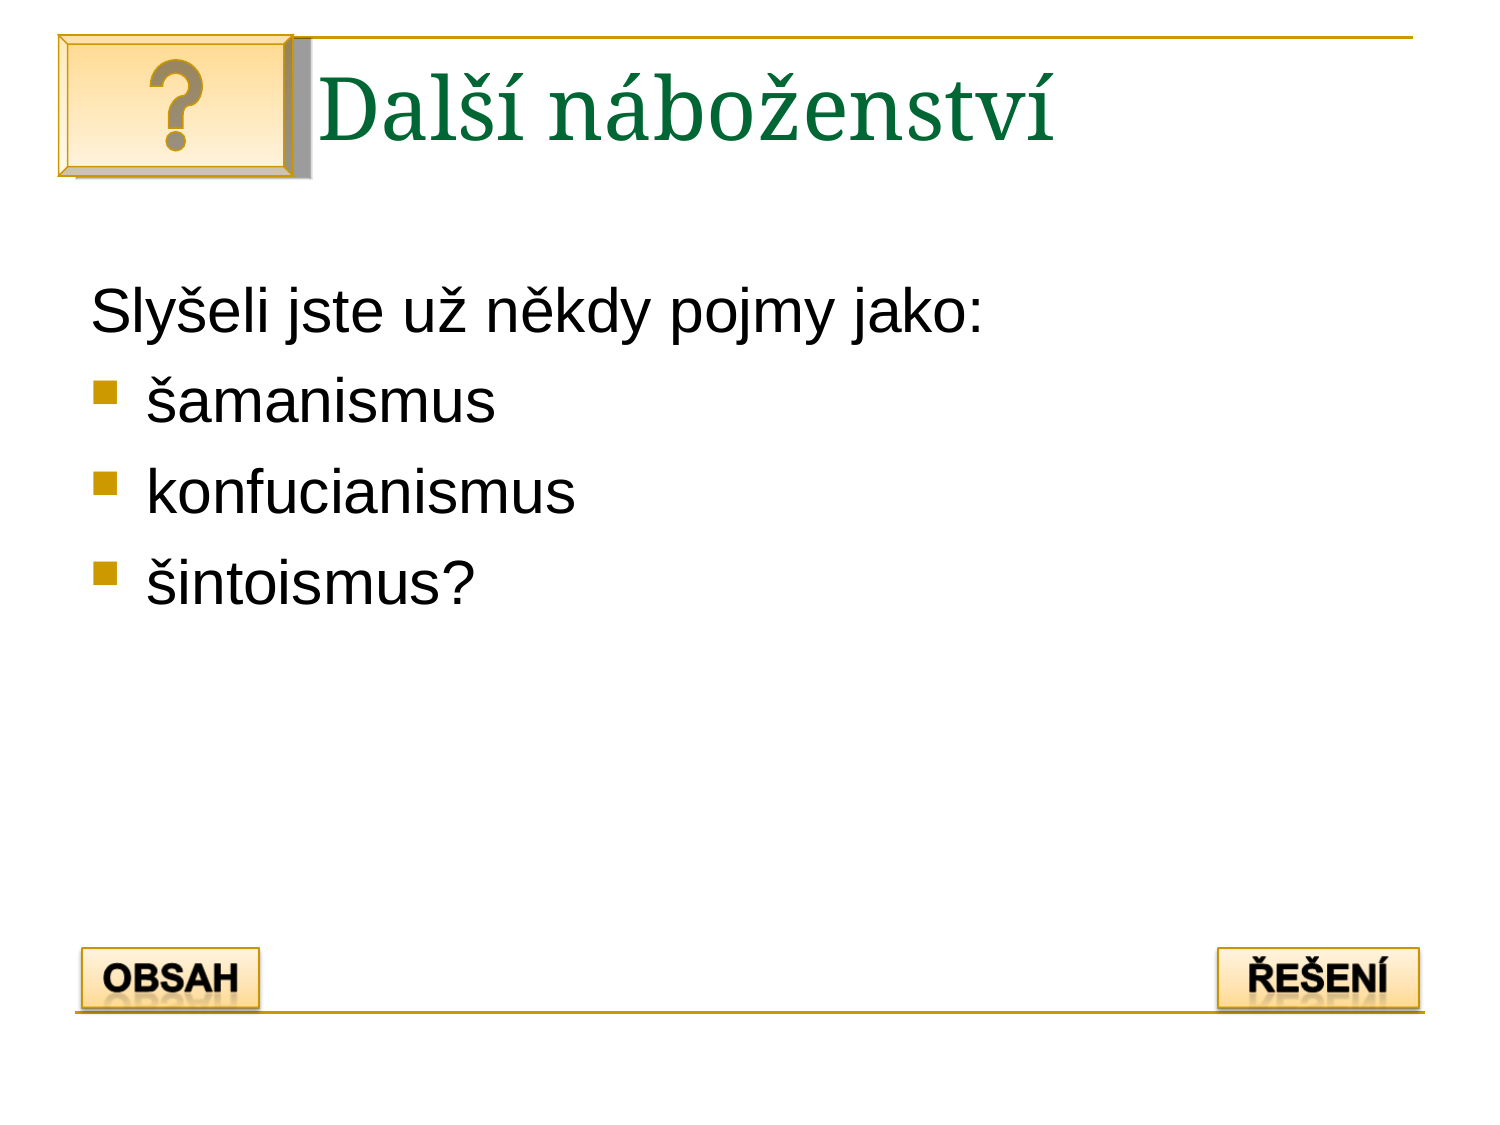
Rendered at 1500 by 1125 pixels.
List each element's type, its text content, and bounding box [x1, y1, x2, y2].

picture [1209, 938, 1428, 1056]
picture [69, 938, 272, 1055]
text_box [60, 35, 293, 176]
list Slyšeli jste už někdy pojmy jako: šamanismus konfucianismus šintoismus? [75, 262, 1426, 727]
title Další náboženství [75, 45, 1426, 233]
